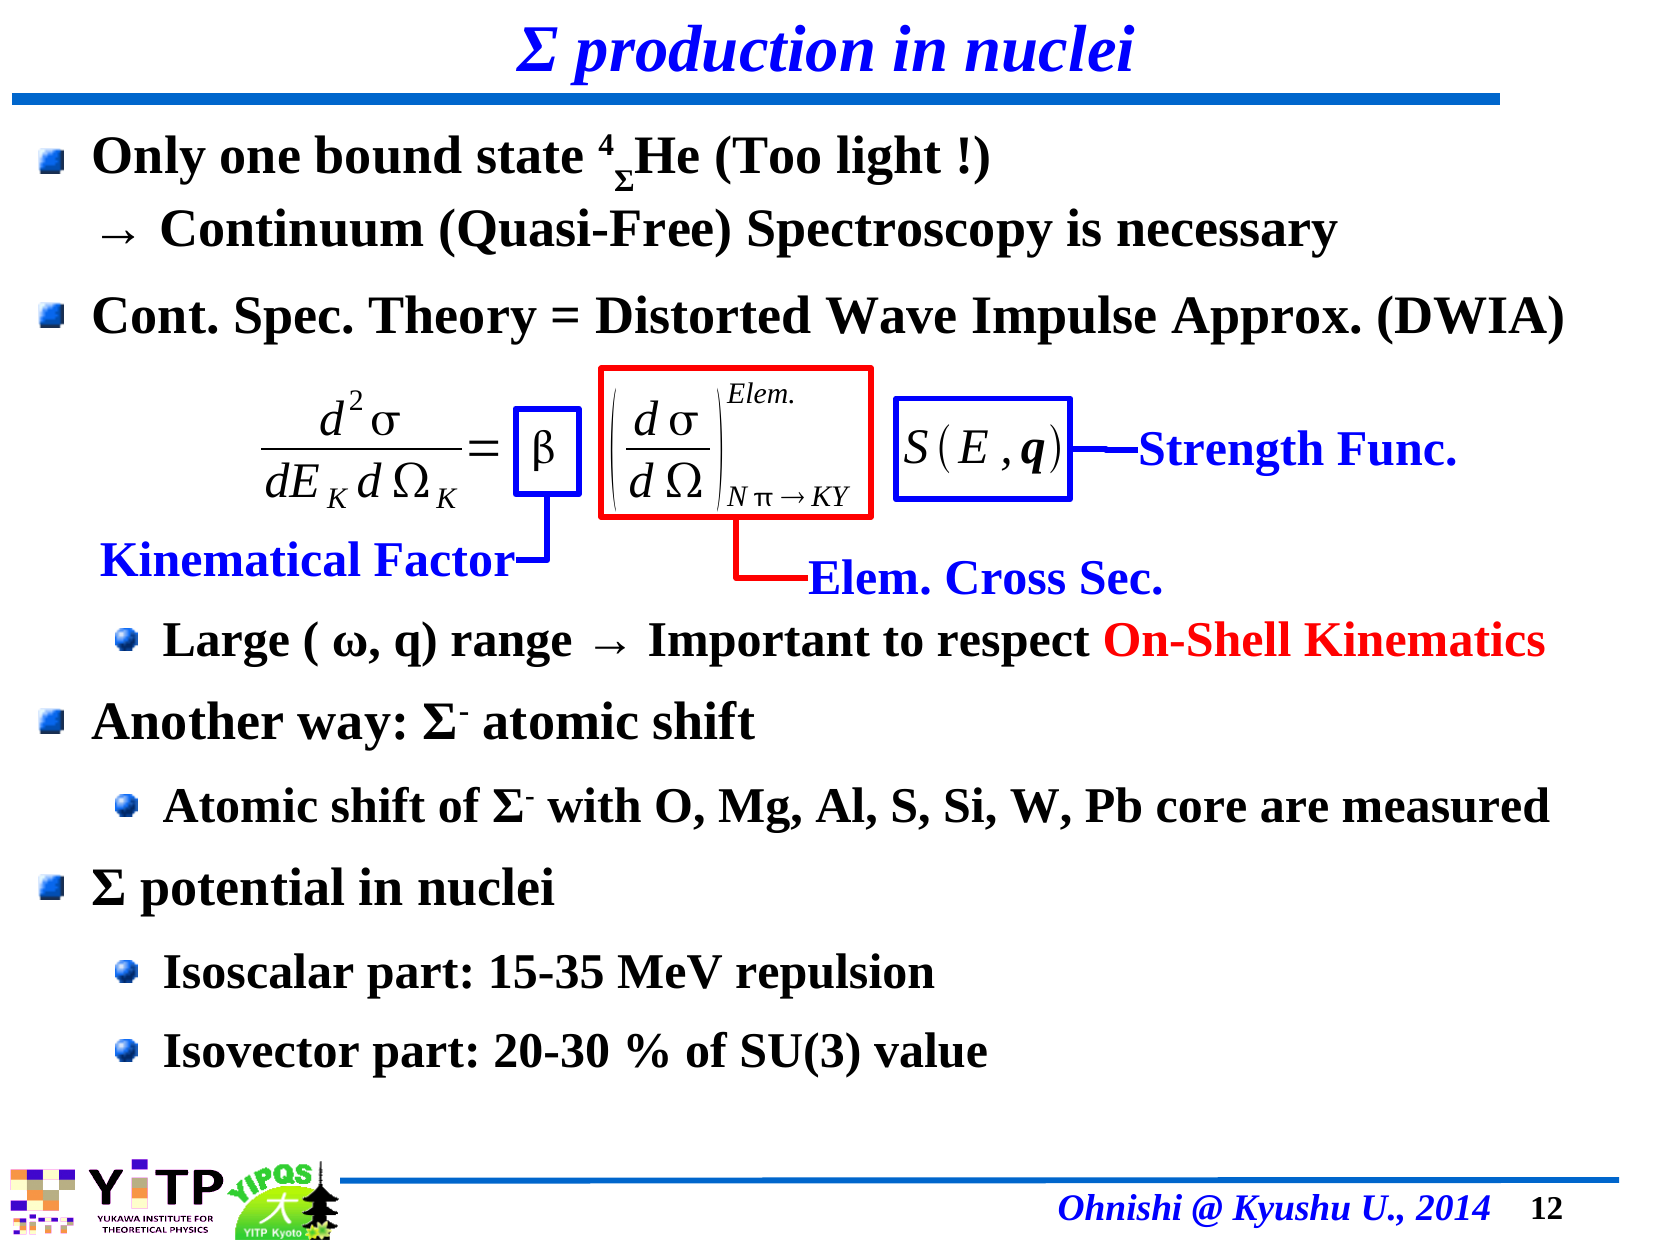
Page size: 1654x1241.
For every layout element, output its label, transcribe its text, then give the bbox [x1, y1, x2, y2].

chart [604, 377, 868, 514]
chart [252, 377, 598, 516]
list Only one bound state 4ΣHe (Too light !) → Continuum (Quasi-Free) Spectroscopy is necessary Cont. Spec. Theory = Distorted Wave Impulse Approx. (DWIA) Large ( ω, q) range → Important to respect On-Shell Kinematics Another way: Σ- atomic shift Atomic shift of Σ- with O, Mg, Al, S, Si, W, Pb core are measured Σ potential in nuclei Isoscalar part: 15-35 MeV repulsion Isovector part: 20-30 % of SU(3) value [20, 124, 1621, 1137]
picture [0, 1154, 340, 1241]
text_box Strength Func. [1138, 421, 1511, 478]
chart [899, 401, 1067, 496]
text_box Kinematical Factor [99, 532, 516, 589]
text_box Elem. Cross Sec. [808, 549, 1177, 607]
chart [874, 377, 1071, 516]
chart [519, 412, 576, 491]
title Σ production in nuclei [0, 0, 1654, 99]
